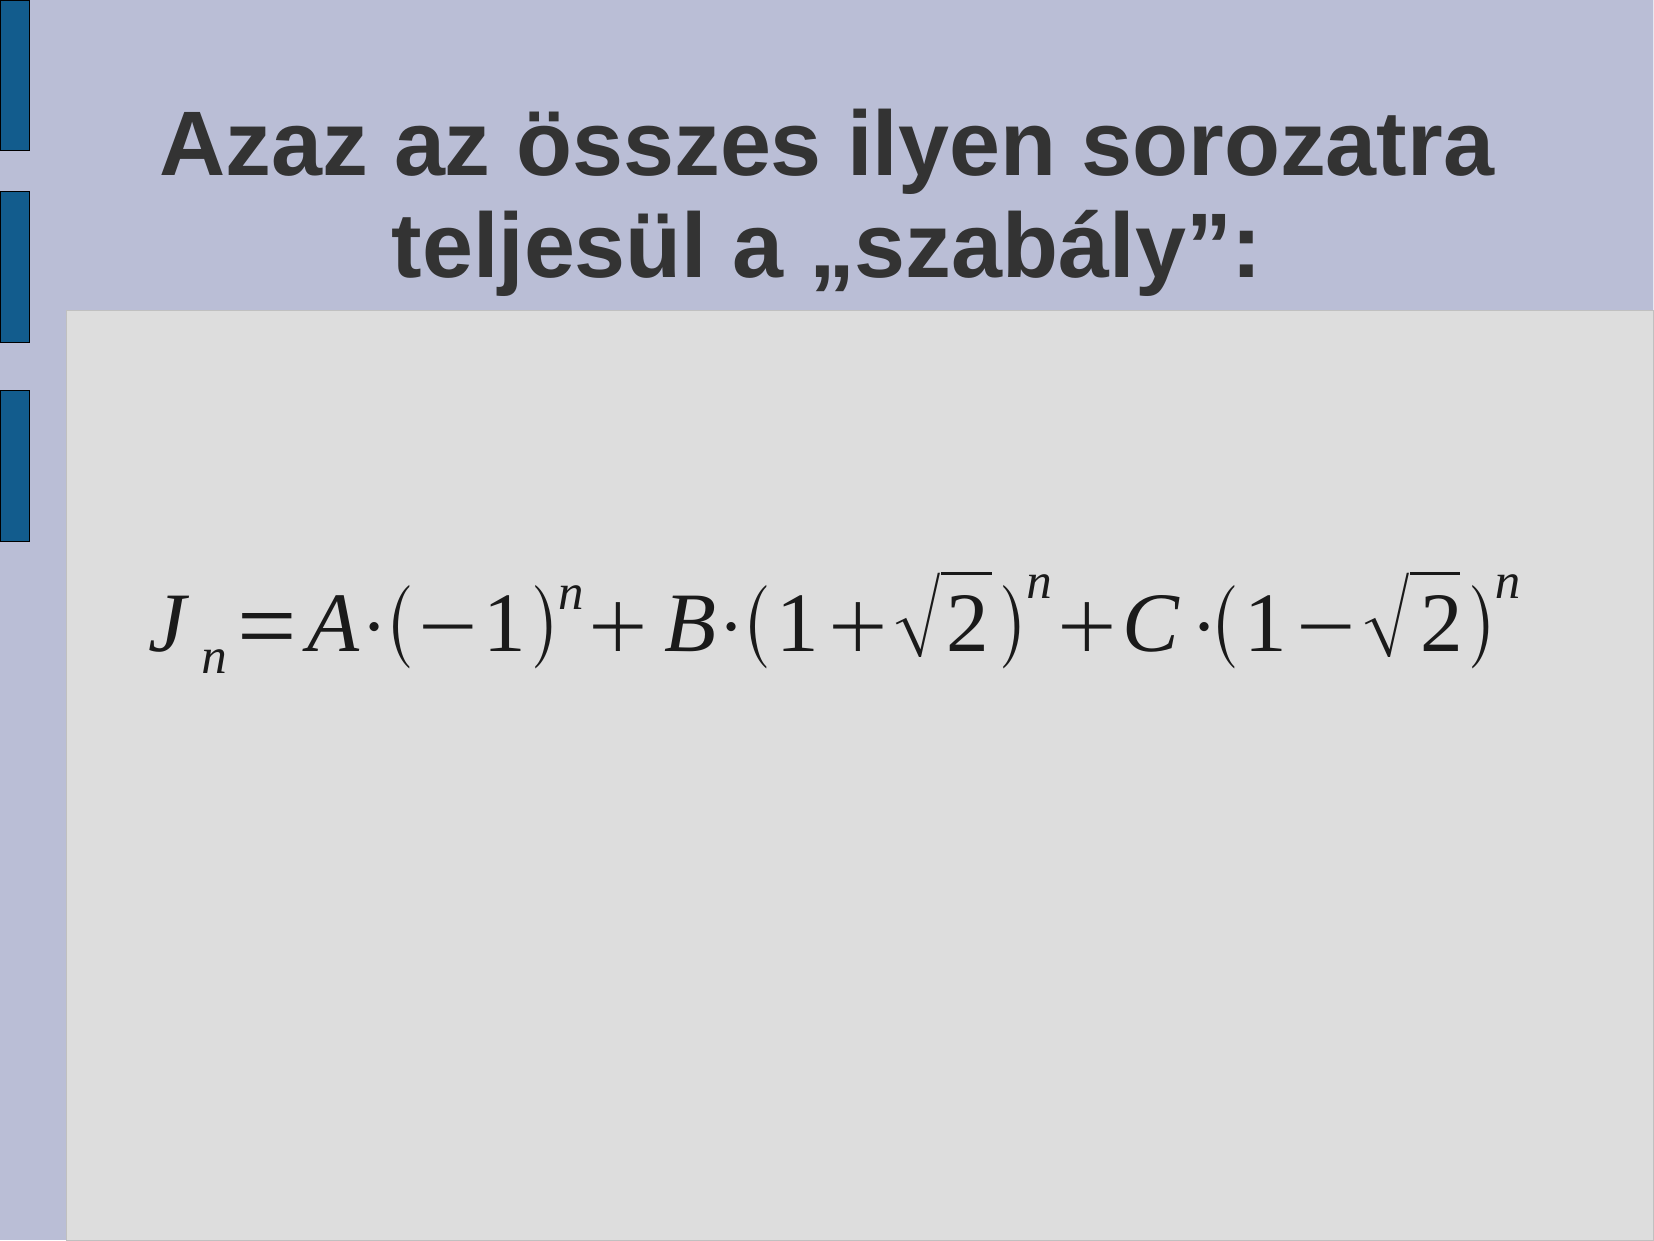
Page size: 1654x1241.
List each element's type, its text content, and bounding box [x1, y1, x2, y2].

chart [121, 556, 1539, 684]
title Azaz az összes ilyen sorozatra teljesül a „szabály”: [121, 92, 1534, 298]
